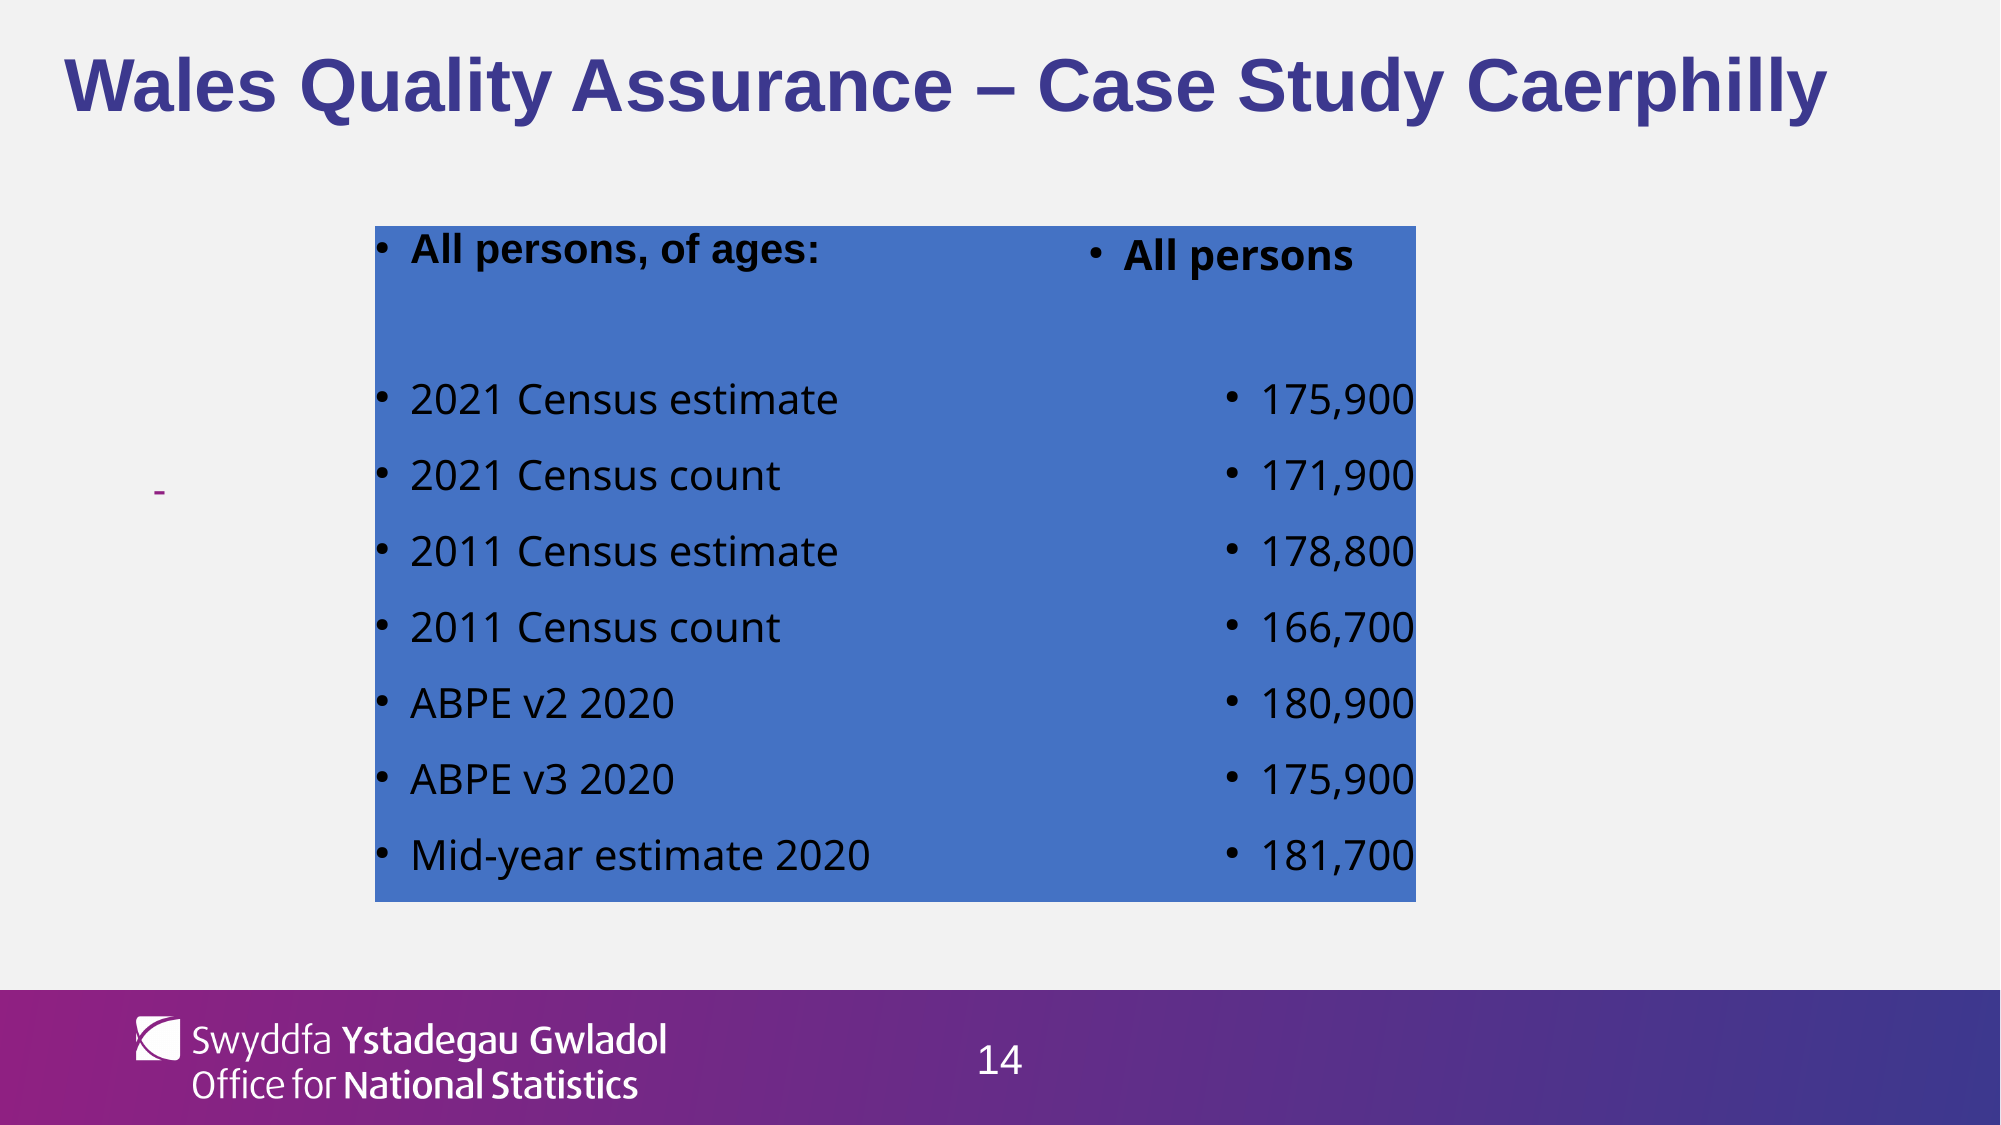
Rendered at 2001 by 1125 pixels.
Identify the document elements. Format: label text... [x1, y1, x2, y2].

title Wales Quality Assurance – Case Study Caerphilly [64, 39, 1939, 137]
table_cell 2011 Census count [375, 598, 1089, 674]
table_cell ABPE v3 2020 [375, 750, 1089, 826]
list [137, 200, 1866, 928]
table_cell 175,900 [1089, 750, 1416, 826]
table_cell ABPE v2 2020 [375, 674, 1089, 750]
table_cell 181,700 [1089, 826, 1416, 902]
table_cell 171,900 [1089, 446, 1416, 522]
table_cell Mid-year estimate 2020 [375, 826, 1089, 902]
table_cell 178,800 [1089, 522, 1416, 598]
table_header All persons [1089, 226, 1416, 370]
table_cell 2011 Census estimate [375, 522, 1089, 598]
text_box 14 [764, 1025, 1236, 1086]
table_cell 2021 Census estimate [375, 370, 1089, 446]
table_cell 166,700 [1089, 598, 1416, 674]
table_cell 180,900 [1089, 674, 1416, 750]
table_cell 175,900 [1089, 370, 1416, 446]
table_header All persons, of ages: [375, 226, 1089, 370]
table_cell 2021 Census count [375, 446, 1089, 522]
